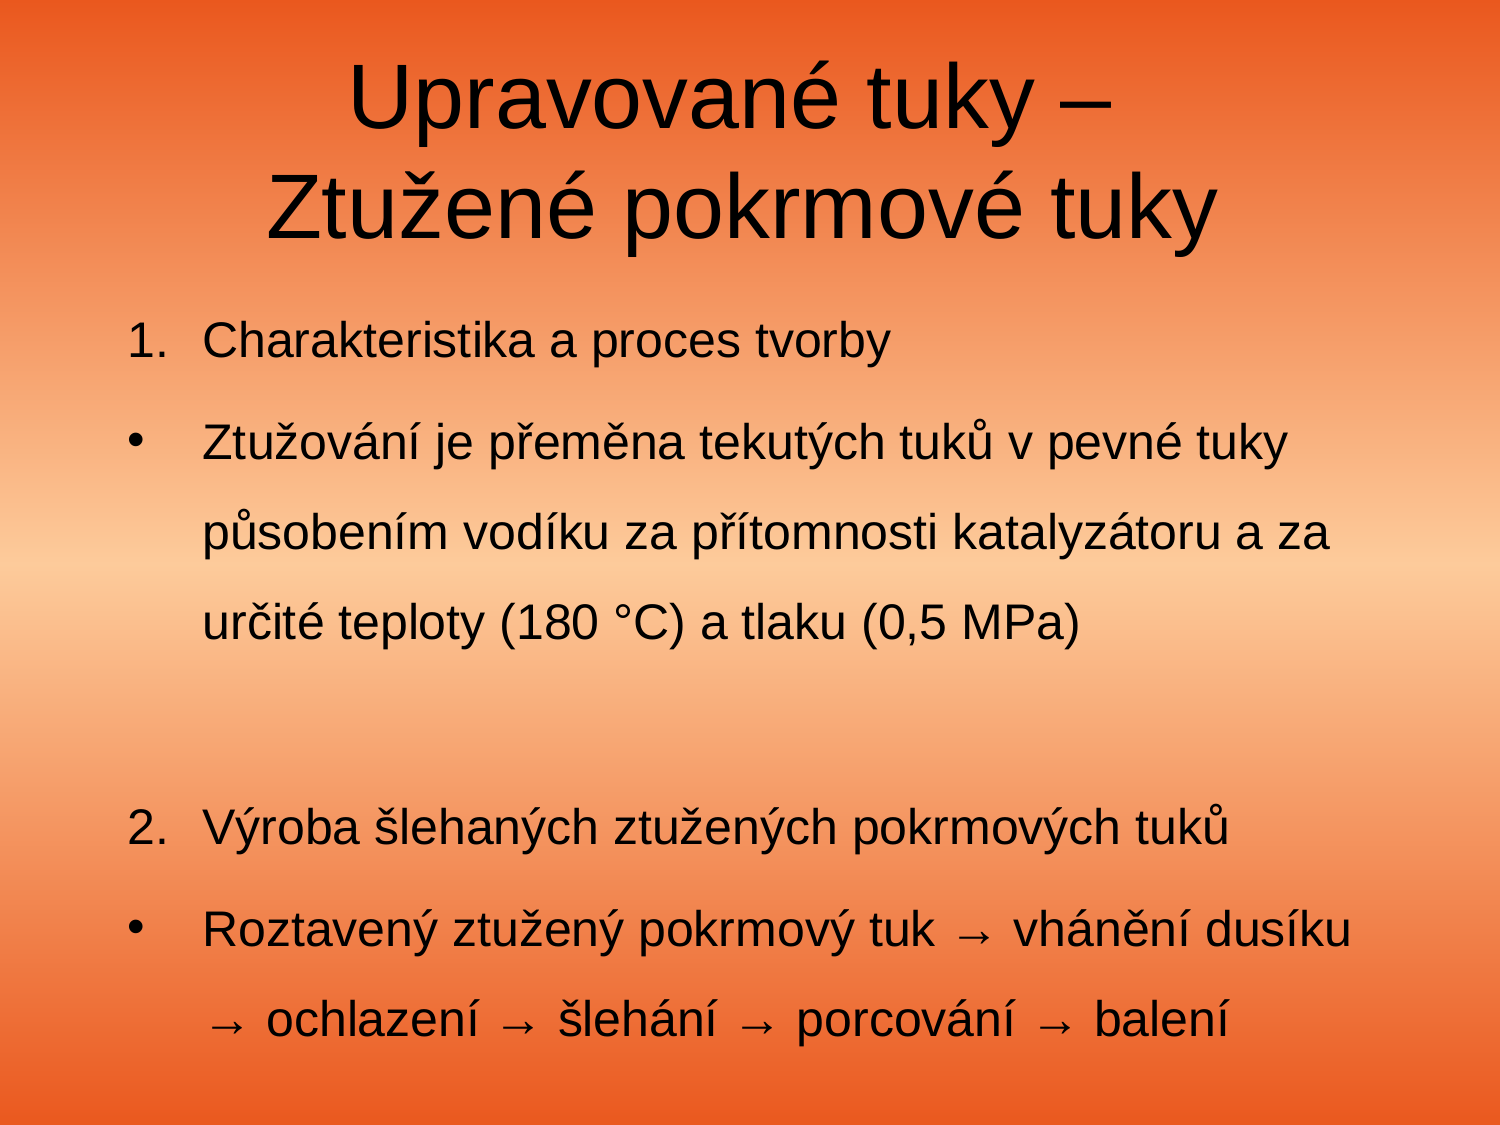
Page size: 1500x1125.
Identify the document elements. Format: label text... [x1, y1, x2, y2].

title Upravované tuky – Ztužené pokrmové tuky [105, 28, 1381, 264]
list Charakteristika a proces tvorby Ztužování je přeměna tekutých tuků v pevné tuky působením vodíku za přítomnosti katalyzátoru a za určité teploty (180 °C) a tlaku (0,5 MPa) Výroba šlehaných ztužených pokrmových tuků Roztavený ztužený pokrmový tuk → vhánění dusíku → ochlazení → šlehání → porcování → balení [46, 269, 1407, 1125]
